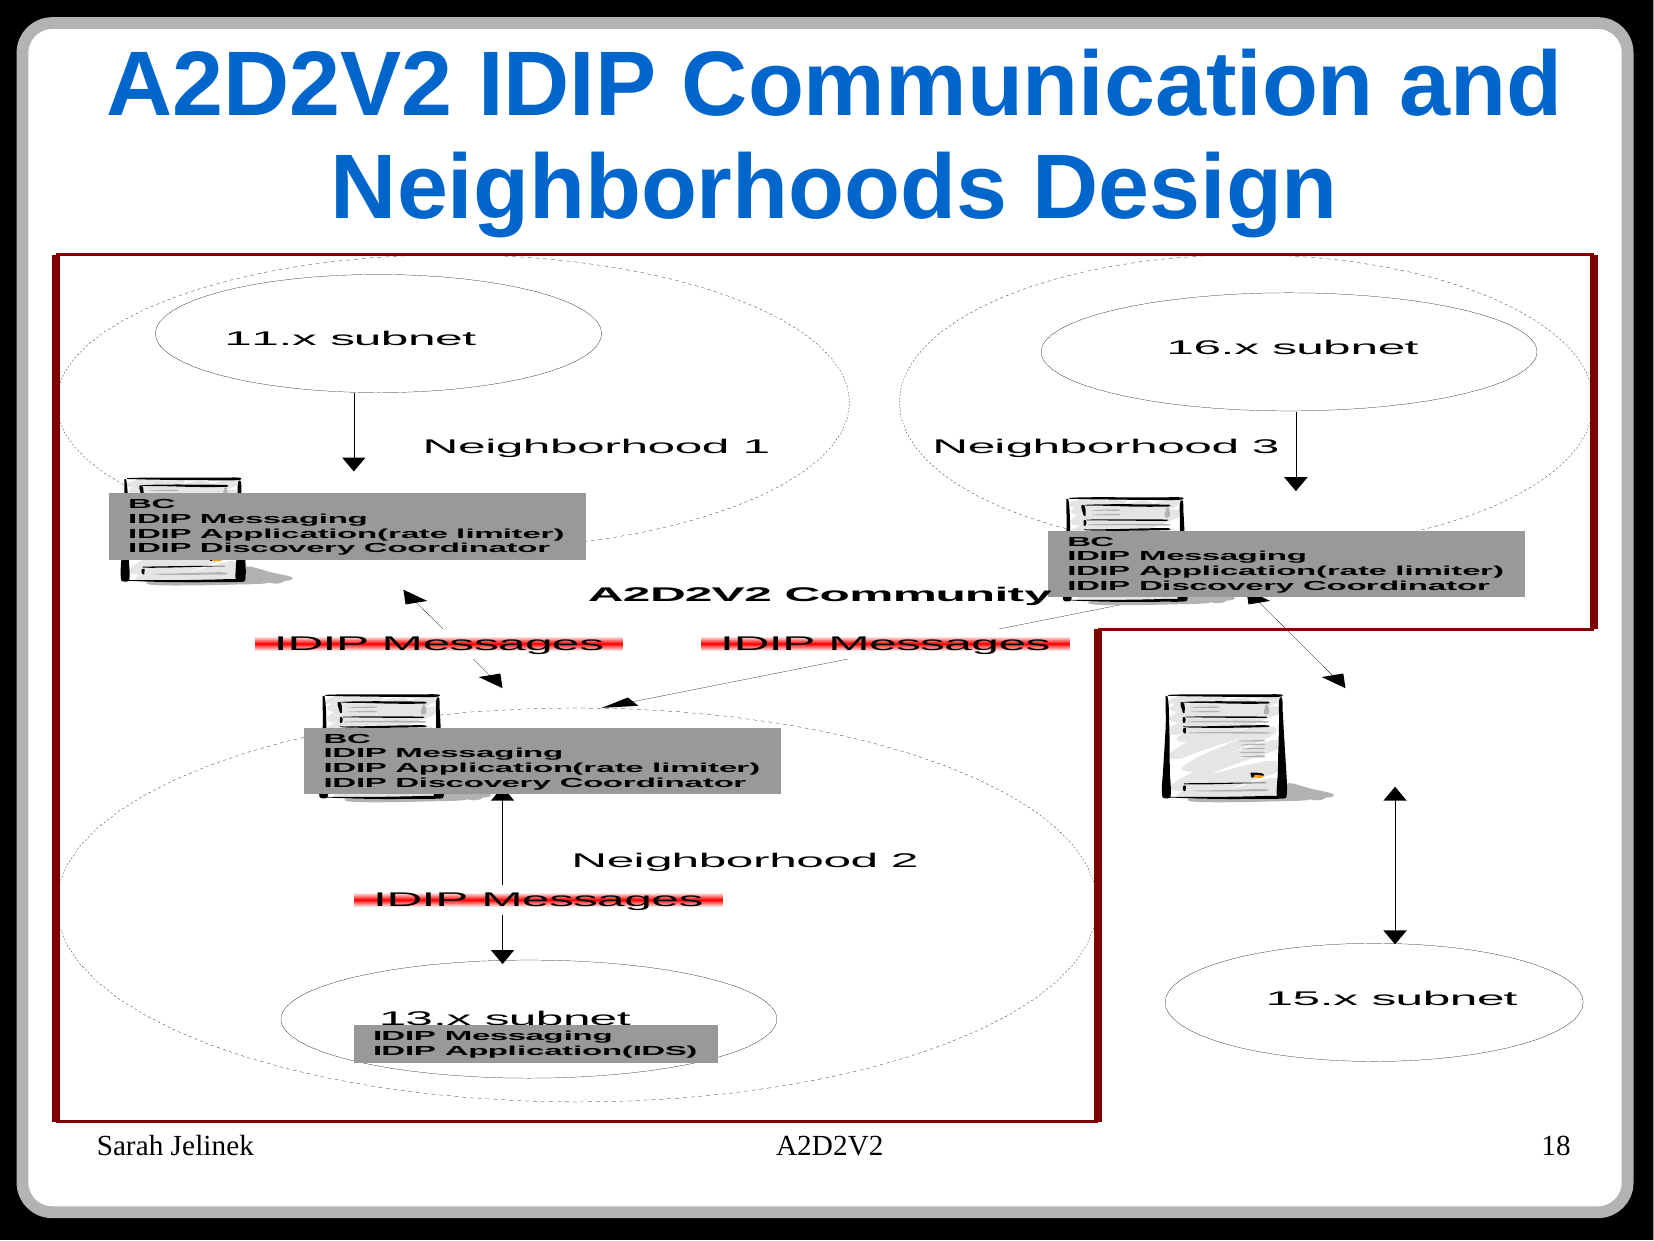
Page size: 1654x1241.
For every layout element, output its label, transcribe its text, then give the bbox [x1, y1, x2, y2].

chart [0, 236, 1654, 1190]
title A2D2V2 IDIP Communication and Neighborhoods Design [63, 32, 1607, 236]
